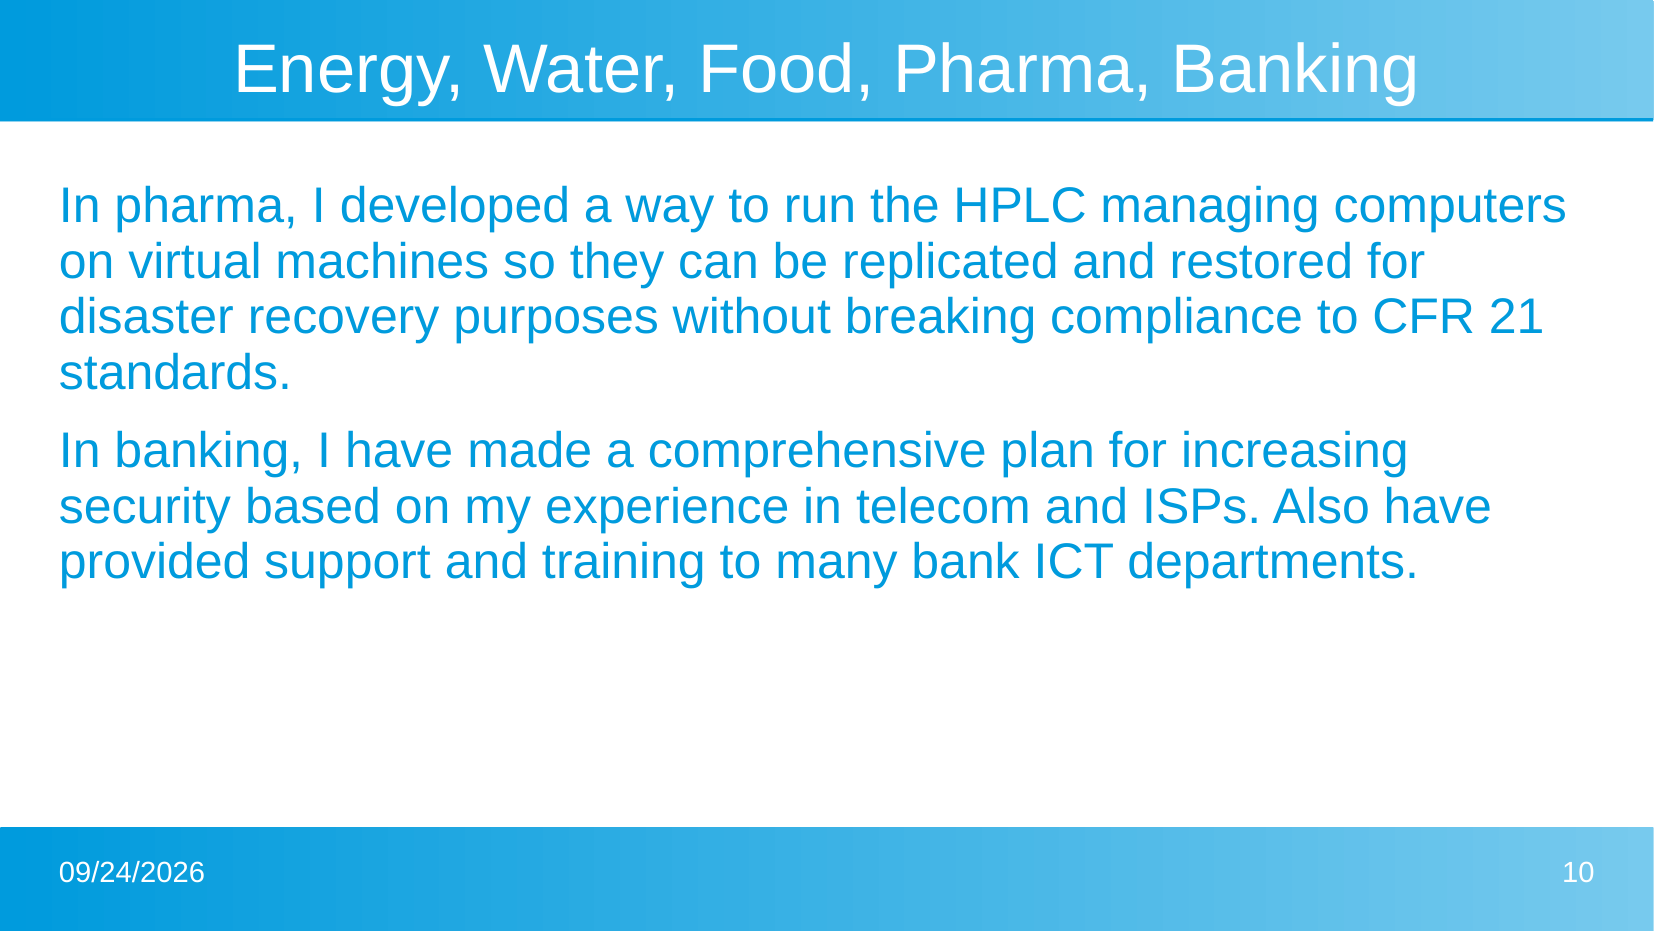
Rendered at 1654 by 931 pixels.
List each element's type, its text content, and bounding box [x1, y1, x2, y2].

title Energy, Water, Food, Pharma, Banking [59, 29, 1595, 108]
list In pharma, I developed a way to run the HPLC managing computers on virtual machines so they can be replicated and restored for disaster recovery purposes without breaking compliance to CFR 21 standards. In banking, I have made a comprehensive plan for increasing security based on my experience in telecom and ISPs. Also have provided support and training to many bank ICT departments. [59, 177, 1595, 768]
